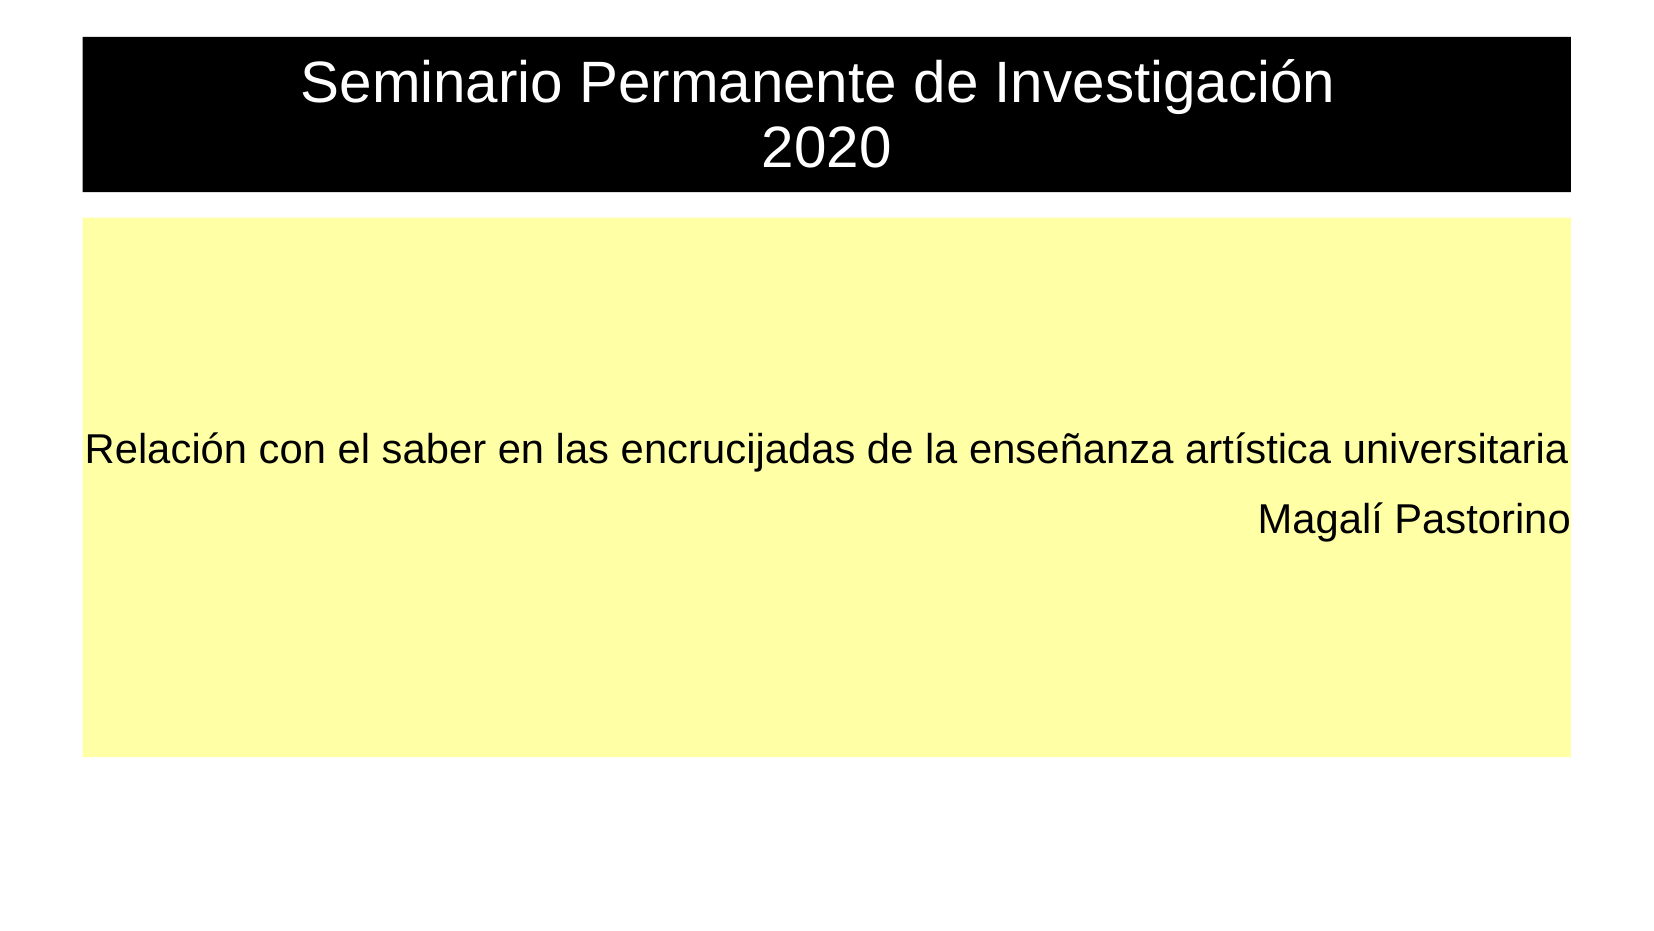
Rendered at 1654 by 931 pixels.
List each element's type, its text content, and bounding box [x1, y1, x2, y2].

title Seminario Permanente de Investigación 2020 [82, 36, 1571, 193]
subtitle Relación con el saber en las encrucijadas de la enseñanza artística universitaria Magalí Pastorino [82, 217, 1571, 758]
